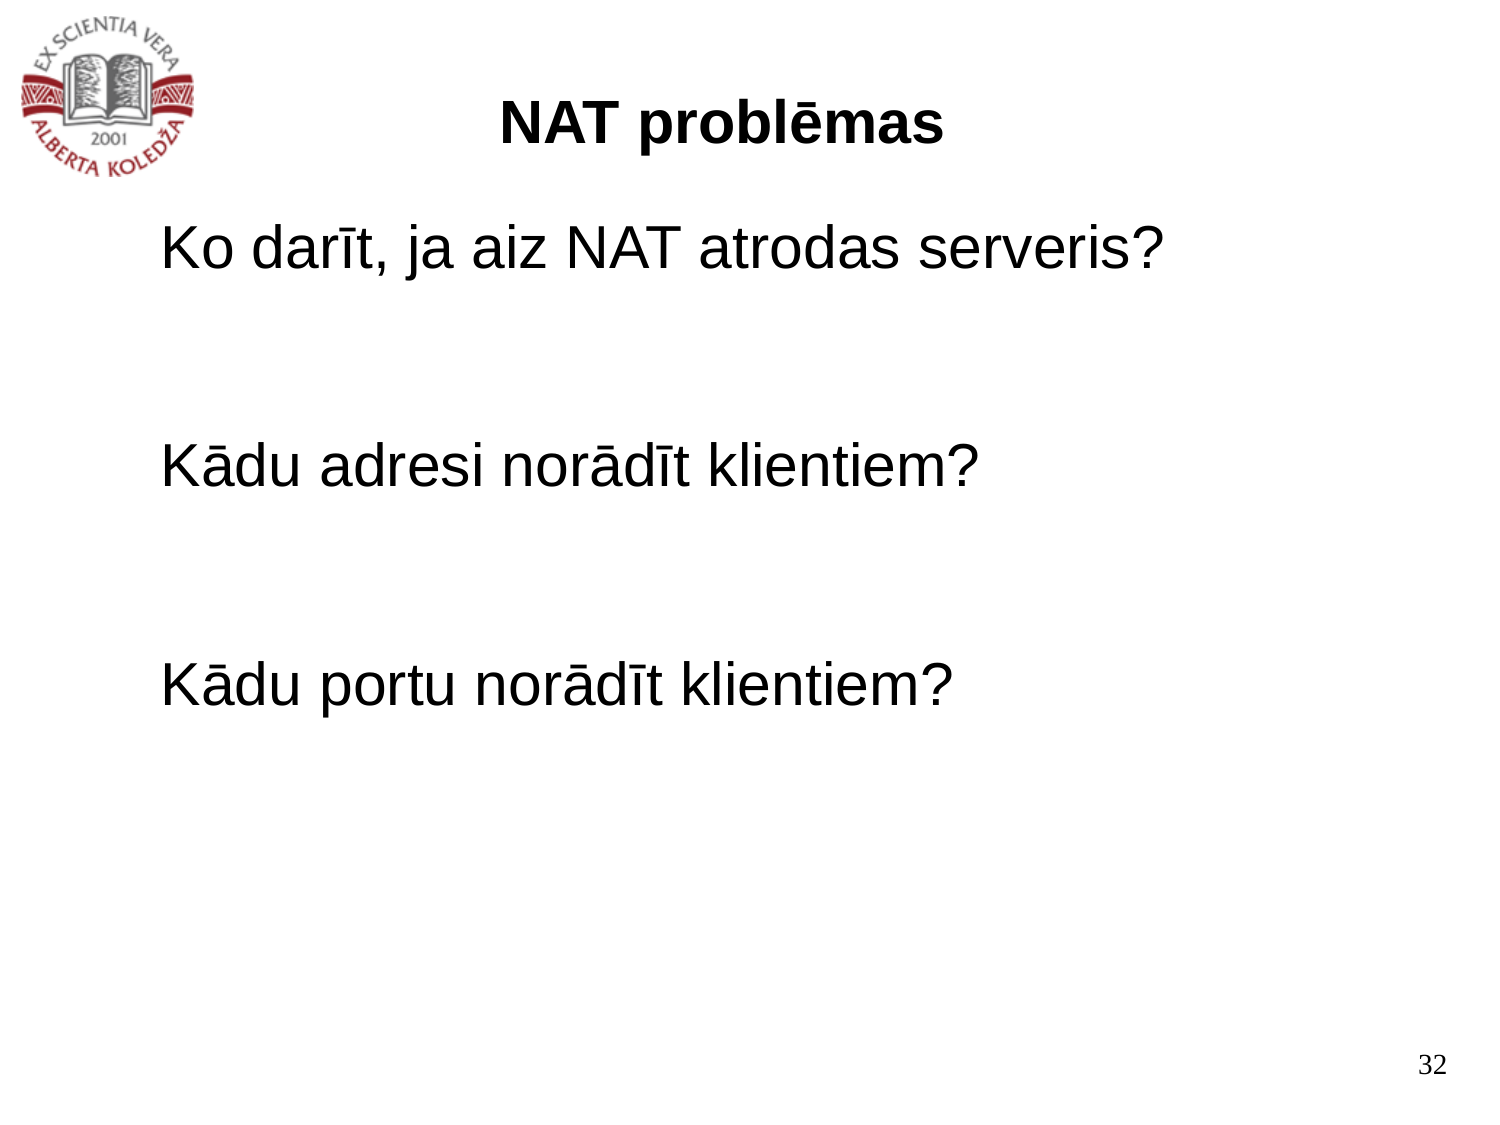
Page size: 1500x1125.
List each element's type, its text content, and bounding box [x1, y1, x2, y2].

title NAT problēmas [50, 62, 1374, 175]
text_box <skaitlis> [1312, 1037, 1463, 1101]
picture [21, 16, 194, 177]
list Ko darīt, ja aiz NAT atrodas serveris? Kādu adresi norādīt klientiem? Kādu portu norādīt klientiem? [74, 200, 1463, 1101]
